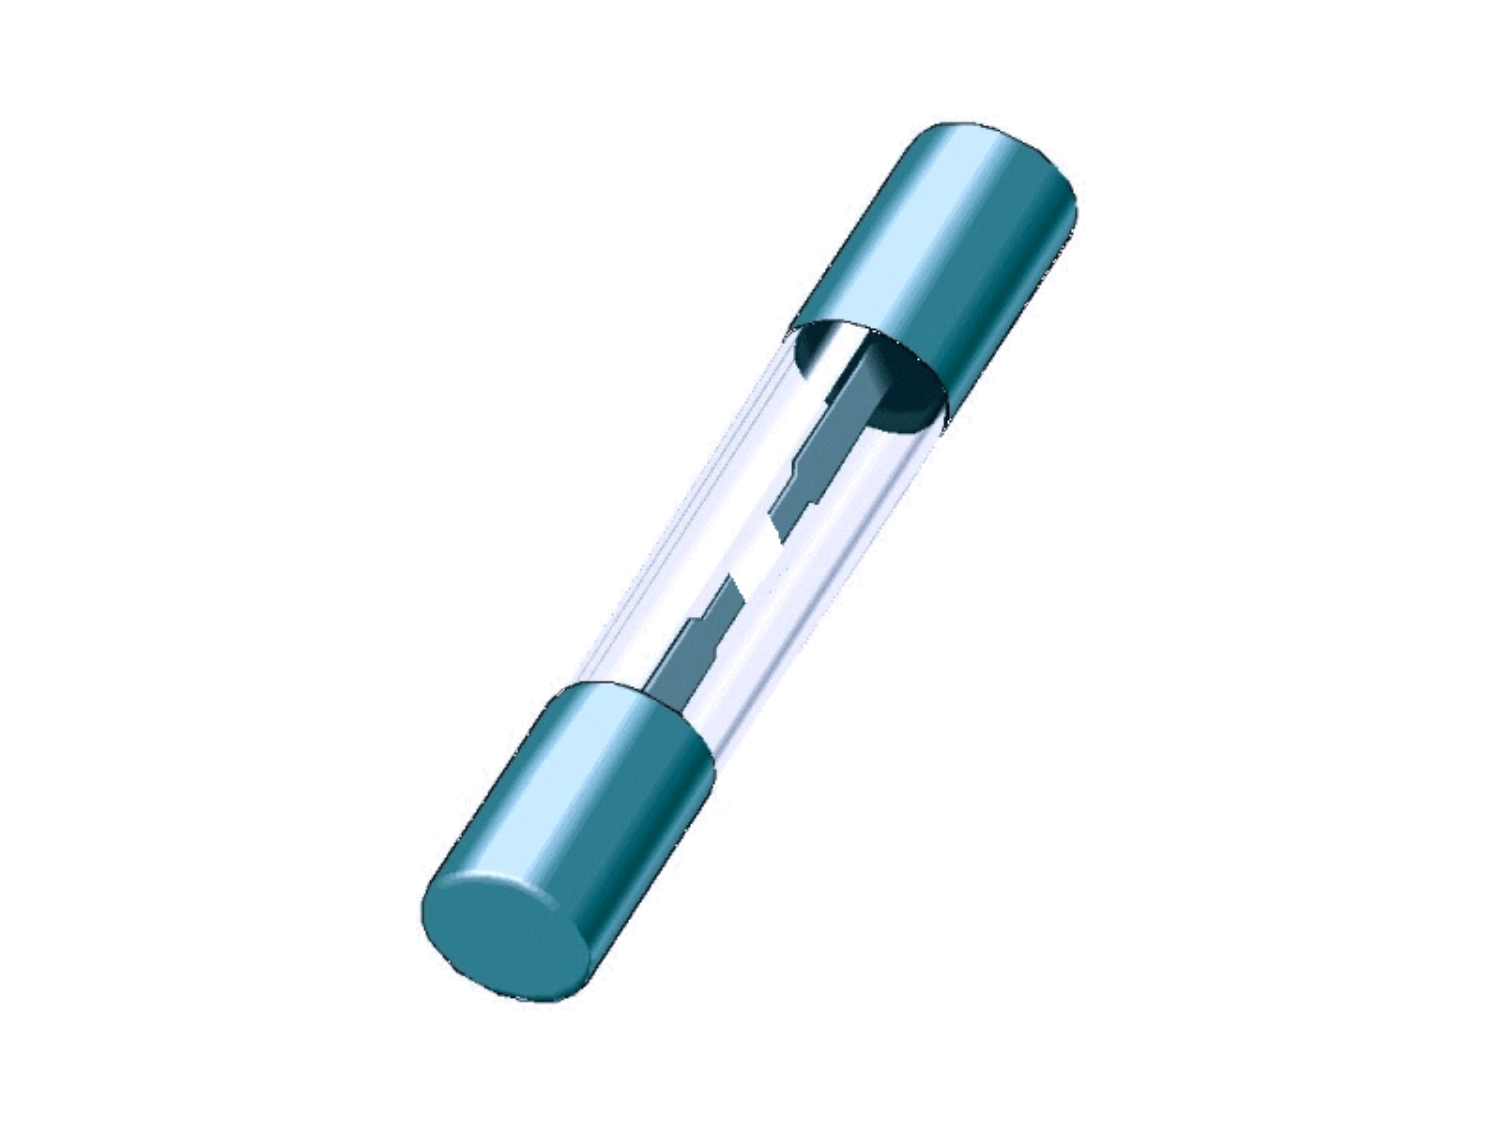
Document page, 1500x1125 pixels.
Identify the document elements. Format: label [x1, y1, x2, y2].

picture [415, 115, 1085, 1010]
